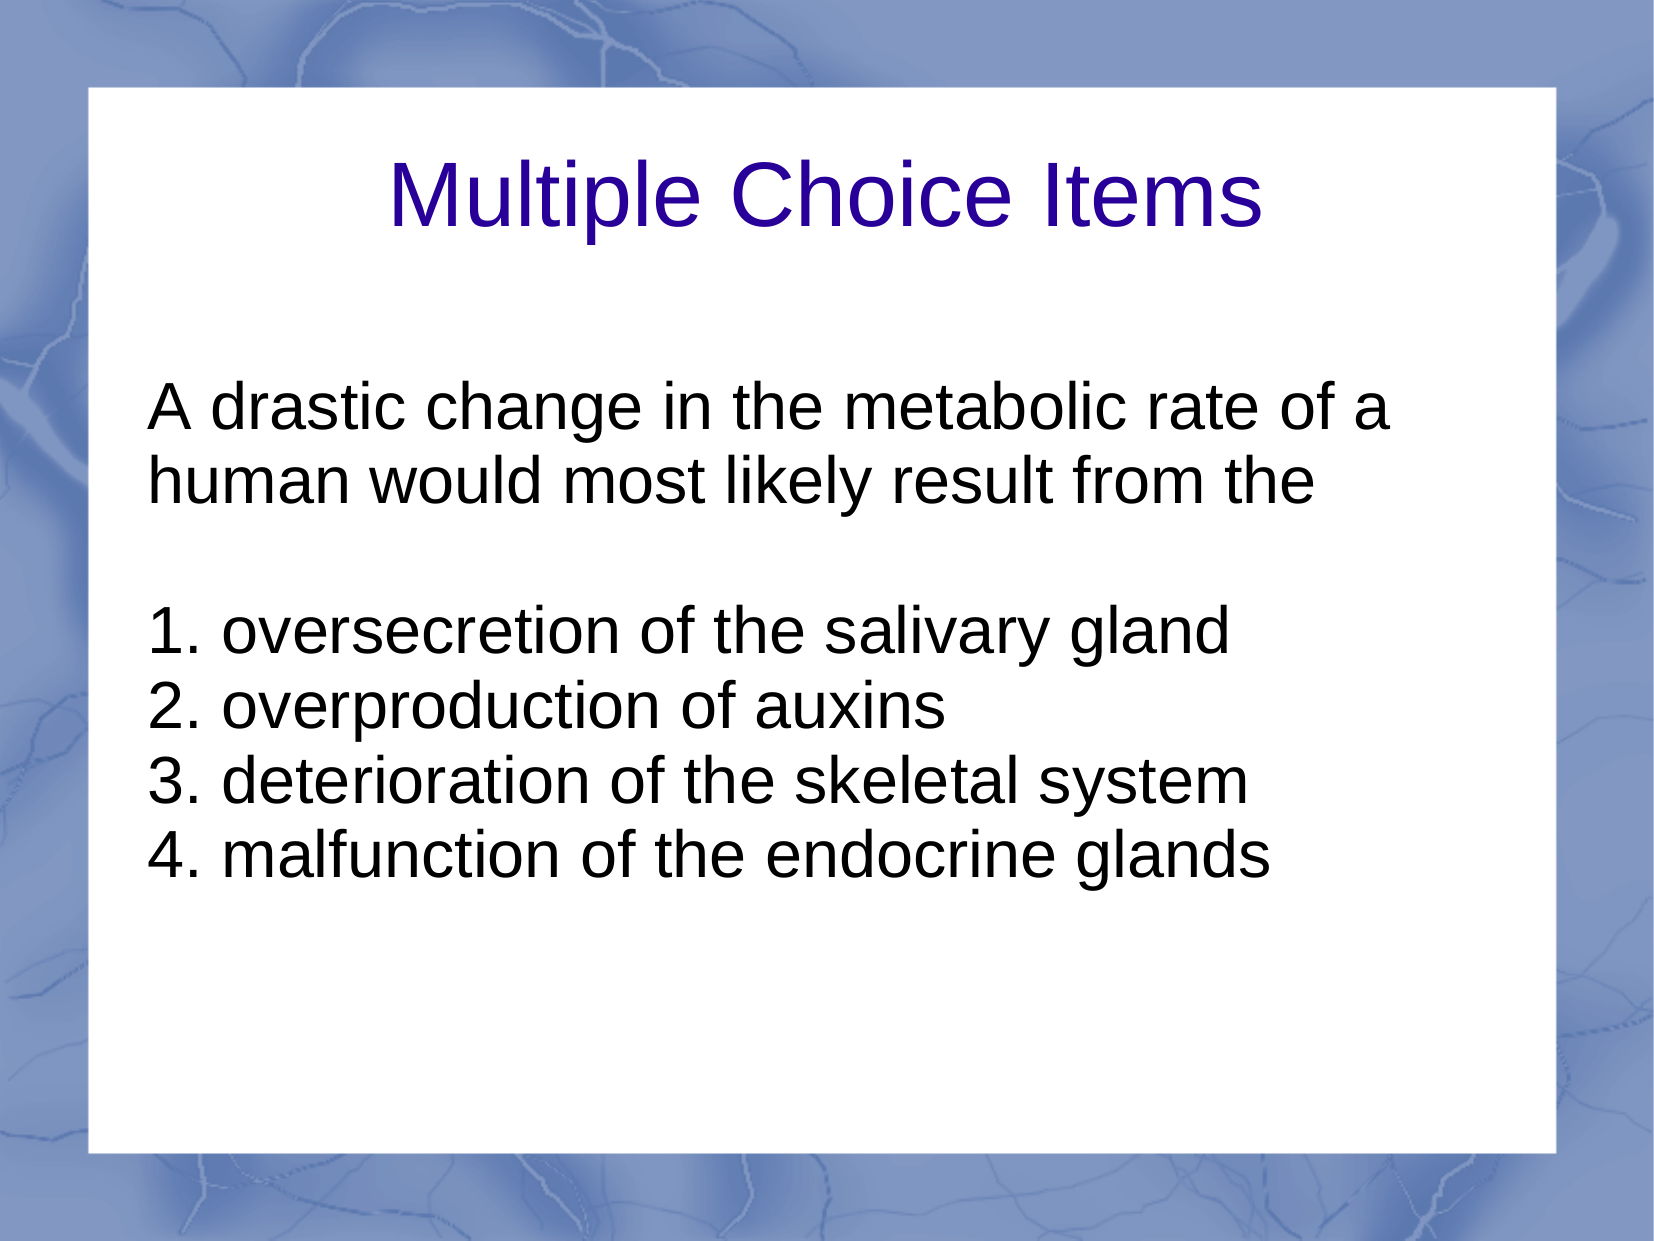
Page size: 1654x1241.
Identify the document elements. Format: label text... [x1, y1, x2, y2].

title Multiple Choice Items [118, 90, 1536, 298]
subtitle A drastic change in the metabolic rate of a human would most likely result from the 1. oversecretion of the salivary gland 2. overproduction of auxins 3. deterioration of the skeletal system 4. malfunction of the endocrine glands [147, 293, 1506, 1042]
picture [0, 0, 1654, 1241]
